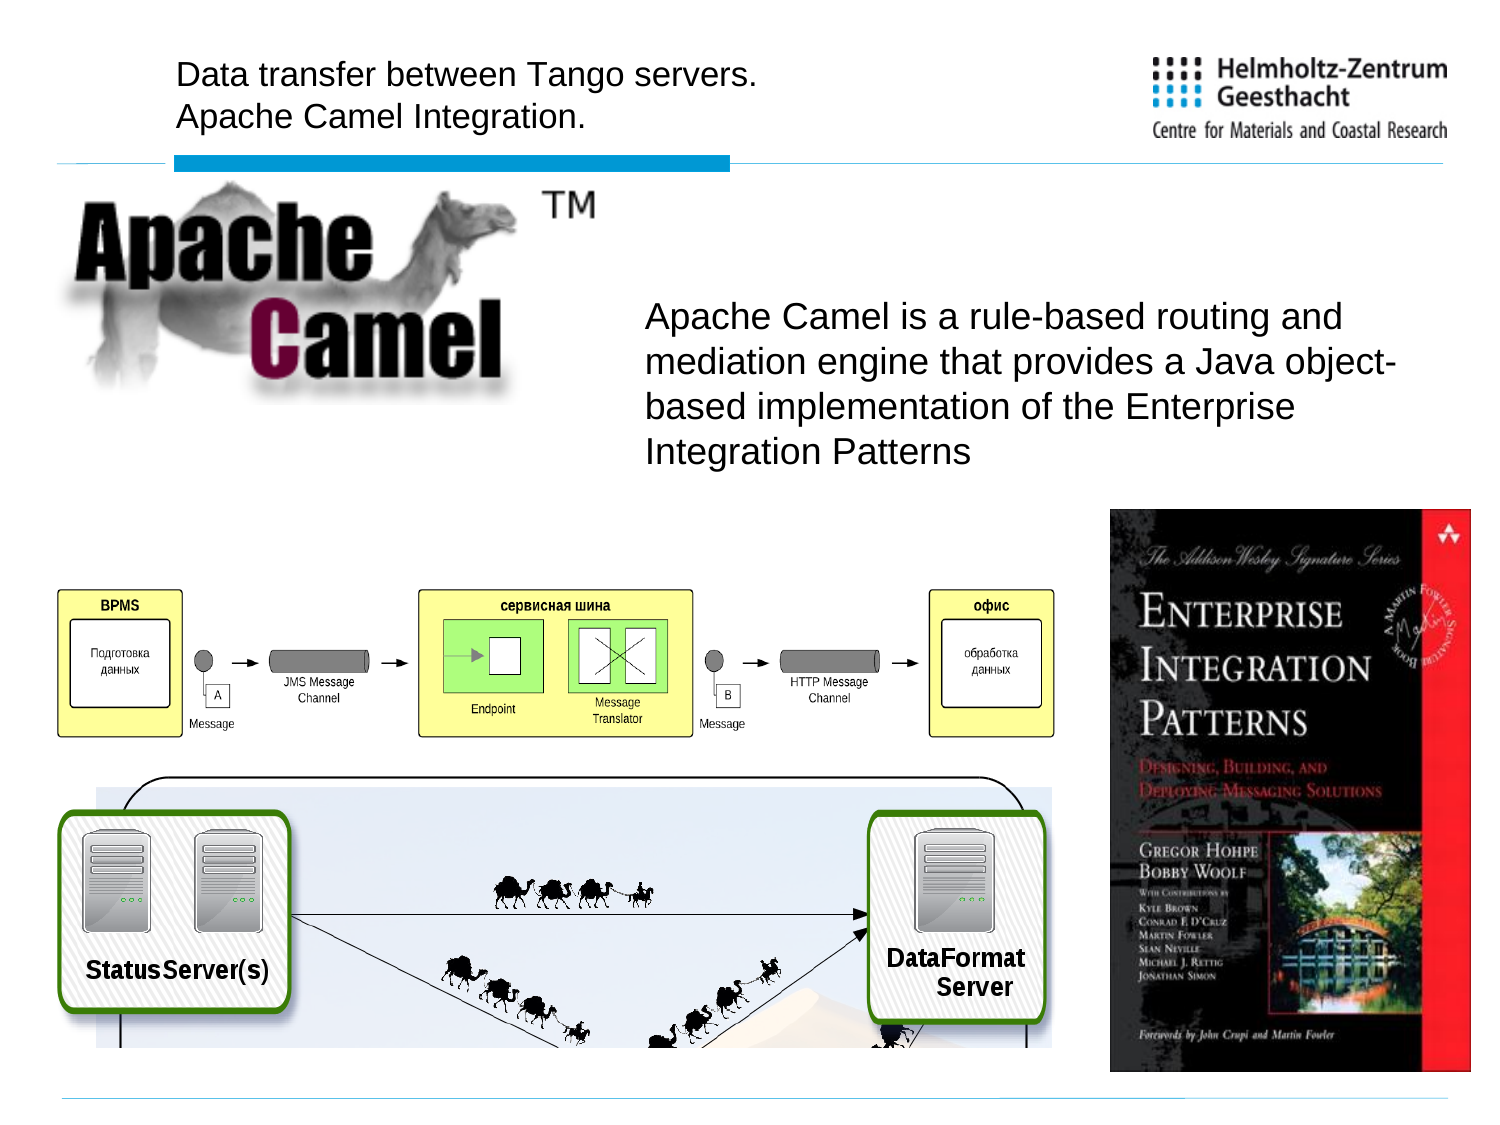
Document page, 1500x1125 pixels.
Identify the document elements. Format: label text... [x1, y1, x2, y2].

picture [45, 516, 1081, 1048]
text_box Data transfer between Tango servers. Apache Camel Integration. [175, 51, 1126, 136]
text_box Apache Camel is a rule-based routing and mediation engine that provides a Java object-based implementation of the Enterprise Integration Patterns [630, 285, 1471, 495]
picture [54, 179, 601, 405]
picture [1153, 57, 1447, 138]
picture [1110, 509, 1471, 1072]
